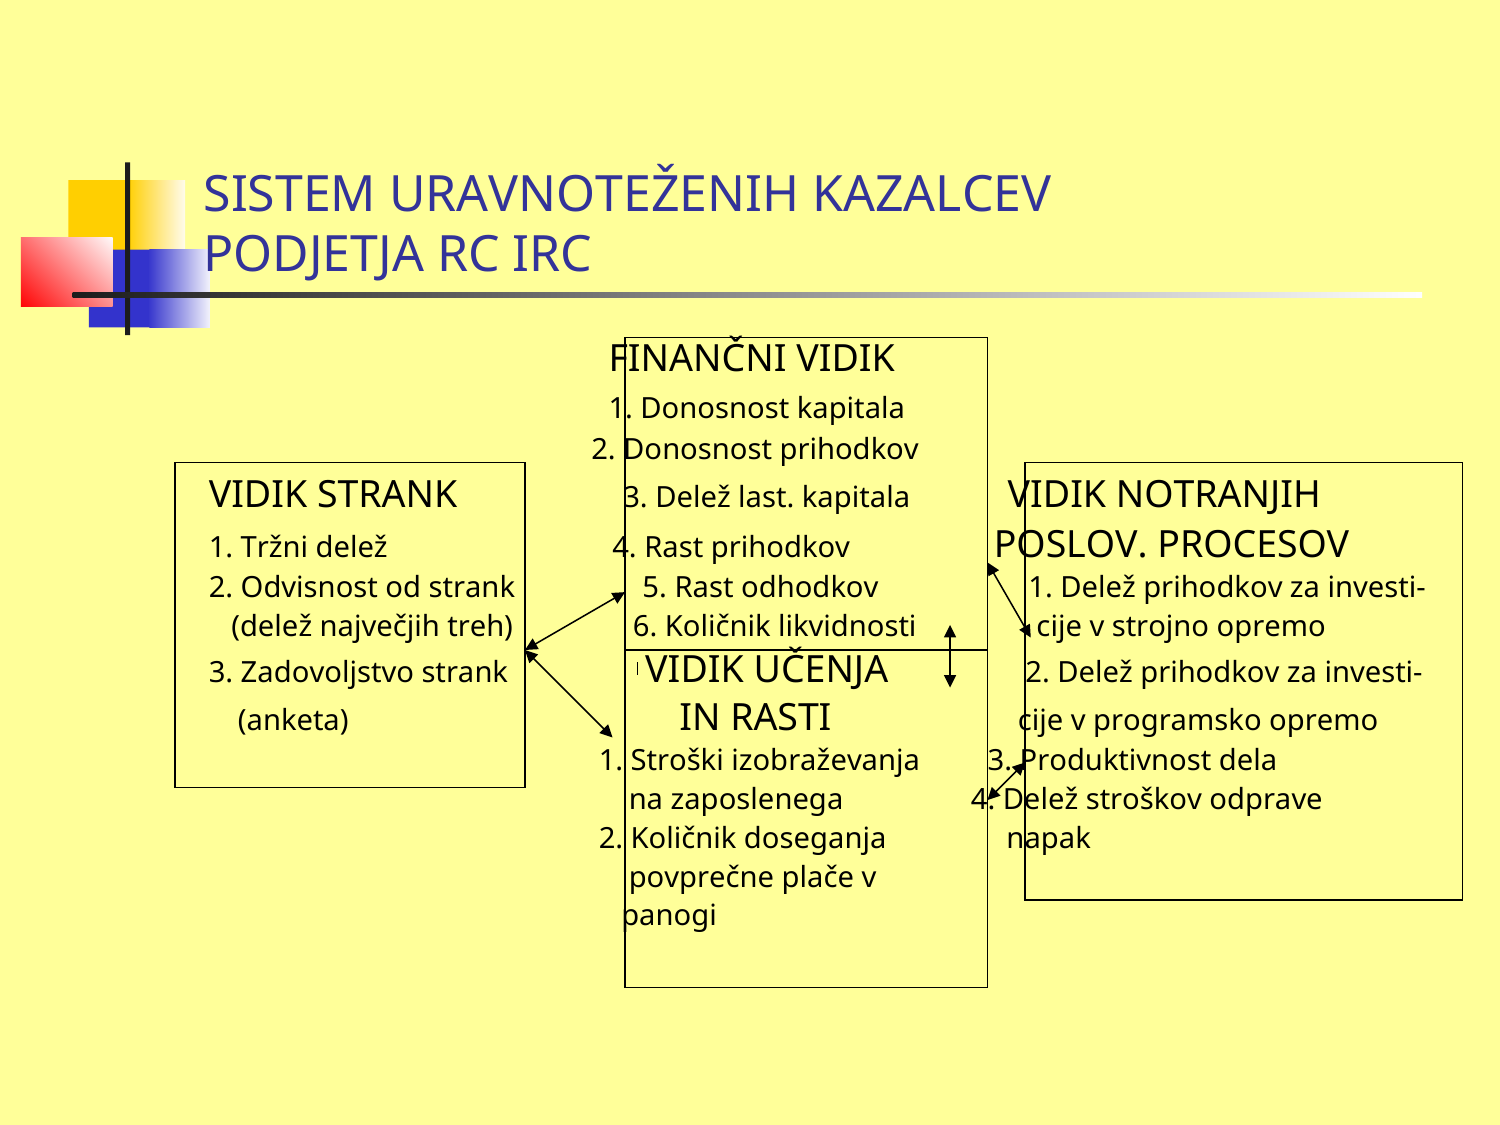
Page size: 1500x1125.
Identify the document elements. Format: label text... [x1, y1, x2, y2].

title SISTEM URAVNOTEŽENIH KAZALCEV PODJETJA RC IRC [188, 101, 1468, 289]
list FINANČNI VIDIK 1. Donosnost kapitala 2. Donosnost prihodkov VIDIK STRANK 3. Delež last. kapitala VIDIK NOTRANJIH 1. Tržni delež 4. Rast prihodkov POSLOV. PROCESOV 2. Odvisnost od strank 5. Rast odhodkov 1. Delež prihodkov za investi- (delež največjih treh) 6. Količnik likvidnosti cije v strojno opremo 3. Zadovoljstvo strank VIDIK UČENJA 2. Delež prihodkov za investi- (anketa) IN RASTI cije v programsko opremo 1. Stroški izobraževanja 3. Produktivnost dela na zaposlenega 4. Delež stroškov odprave 2. Količnik doseganja napak povprečne plače v panogi [193, 331, 1469, 1007]
list FINANČNI VIDIK 1. Donosnost kapitala 2. Donosnost prihodkov VIDIK STRANK 3. Delež last. kapitala VIDIK NOTRANJIH 1. Tržni delež 4. Rast prihodkov POSLOV. PROCESOV 2. Odvisnost od strank 5. Rast odhodkov 1. Delež prihodkov za investi- (delež največjih treh) 6. Količnik likvidnosti cije v strojno opremo 3. Zadovoljstvo strank VIDIK UČENJA 2. Delež prihodkov za investi- (anketa) IN RASTI cije v programsko opremo 1. Stroški izobraževanja 3. Produktivnost dela na zaposlenega 4. Delež stroškov odprave 2. Količnik doseganja napak povprečne plače v panogi [626, 338, 987, 649]
list FINANČNI VIDIK 1. Donosnost kapitala 2. Donosnost prihodkov VIDIK STRANK 3. Delež last. kapitala VIDIK NOTRANJIH 1. Tržni delež 4. Rast prihodkov POSLOV. PROCESOV 2. Odvisnost od strank 5. Rast odhodkov 1. Delež prihodkov za investi- (delež največjih treh) 6. Količnik likvidnosti cije v strojno opremo 3. Zadovoljstvo strank VIDIK UČENJA 2. Delež prihodkov za investi- (anketa) IN RASTI cije v programsko opremo 1. Stroški izobraževanja 3. Produktivnost dela na zaposlenega 4. Delež stroškov odprave 2. Količnik doseganja napak povprečne plače v panogi [1026, 463, 1462, 899]
list FINANČNI VIDIK 1. Donosnost kapitala 2. Donosnost prihodkov VIDIK STRANK 3. Delež last. kapitala VIDIK NOTRANJIH 1. Tržni delež 4. Rast prihodkov POSLOV. PROCESOV 2. Odvisnost od strank 5. Rast odhodkov 1. Delež prihodkov za investi- (delež največjih treh) 6. Količnik likvidnosti cije v strojno opremo 3. Zadovoljstvo strank VIDIK UČENJA 2. Delež prihodkov za investi- (anketa) IN RASTI cije v programsko opremo 1. Stroški izobraževanja 3. Produktivnost dela na zaposlenega 4. Delež stroškov odprave 2. Količnik doseganja napak povprečne plače v panogi [626, 651, 987, 987]
list FINANČNI VIDIK 1. Donosnost kapitala 2. Donosnost prihodkov VIDIK STRANK 3. Delež last. kapitala VIDIK NOTRANJIH 1. Tržni delež 4. Rast prihodkov POSLOV. PROCESOV 2. Odvisnost od strank 5. Rast odhodkov 1. Delež prihodkov za investi- (delež največjih treh) 6. Količnik likvidnosti cije v strojno opremo 3. Zadovoljstvo strank VIDIK UČENJA 2. Delež prihodkov za investi- (anketa) IN RASTI cije v programsko opremo 1. Stroški izobraževanja 3. Produktivnost dela na zaposlenega 4. Delež stroškov odprave 2. Količnik doseganja napak povprečne plače v panogi [193, 463, 524, 787]
